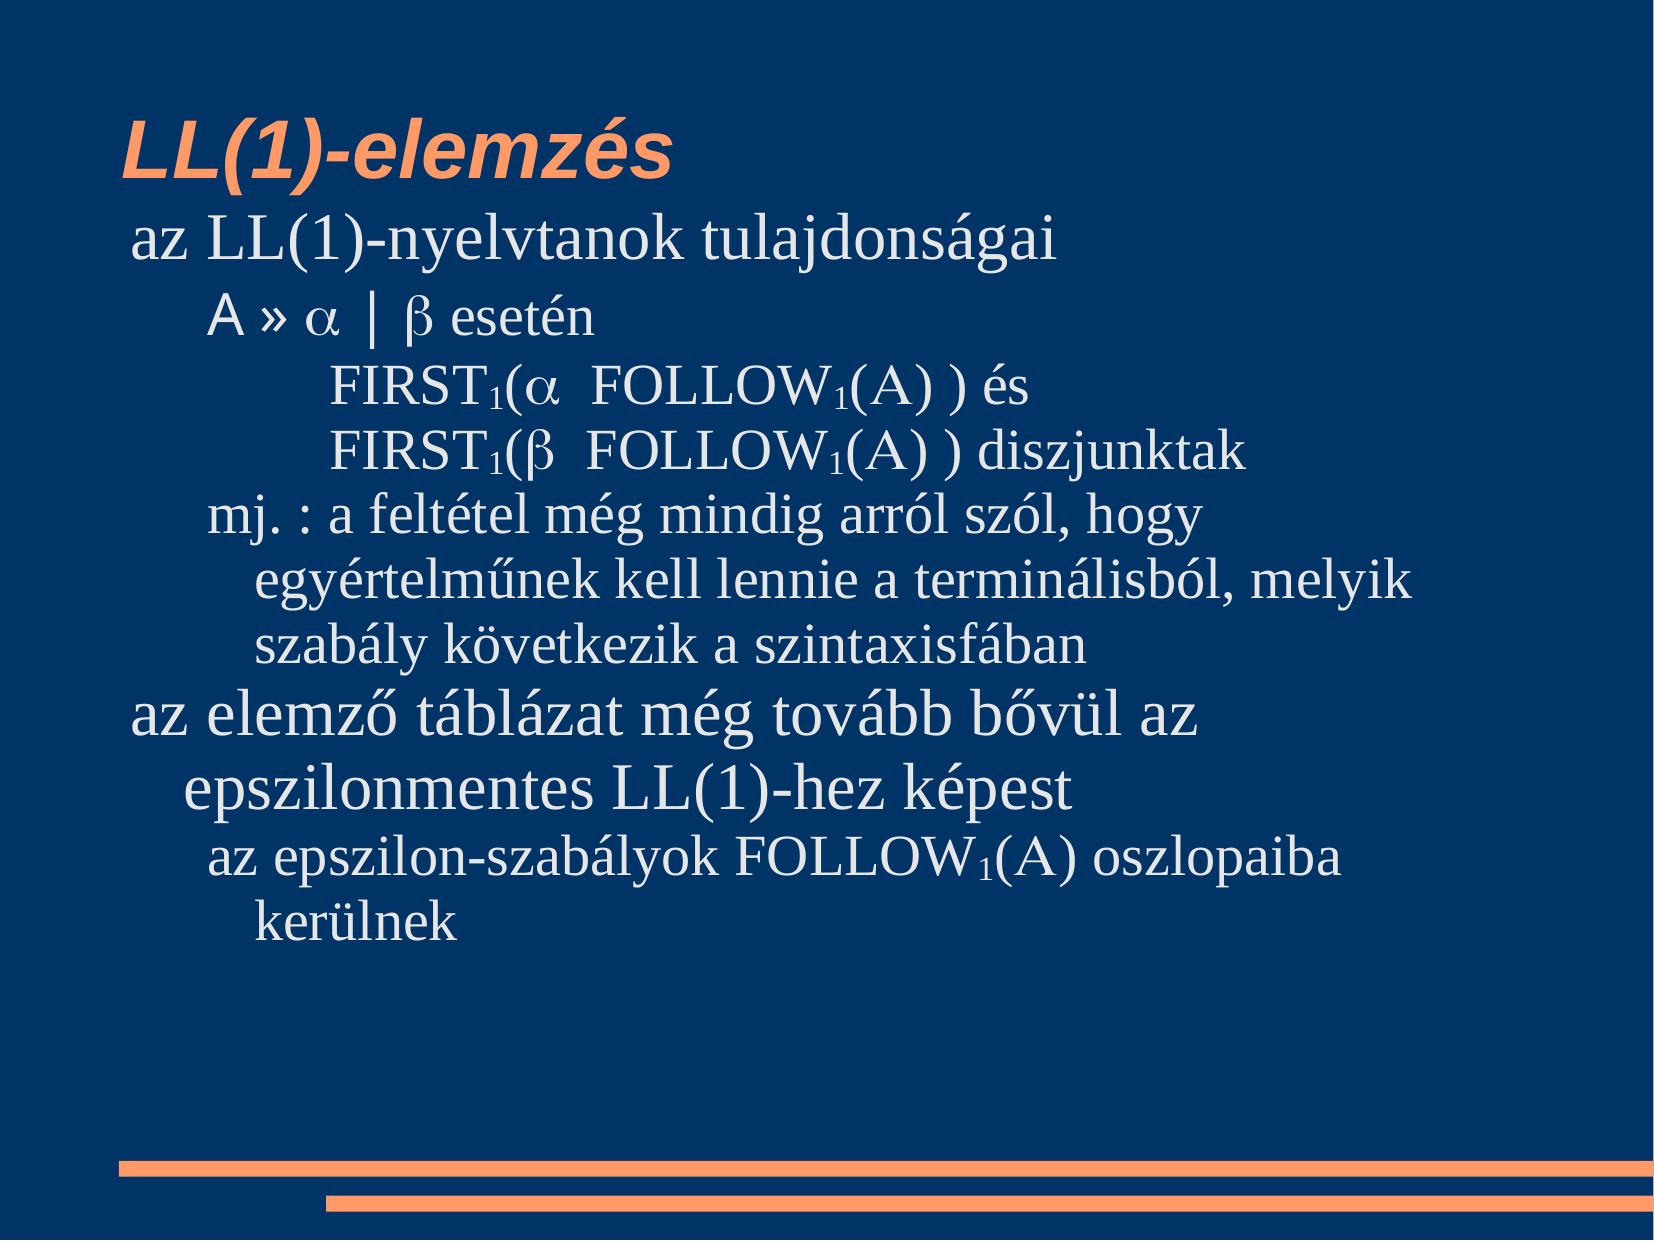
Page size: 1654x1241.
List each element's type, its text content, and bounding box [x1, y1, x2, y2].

list az LL(1)-nyelvtanok tulajdonságai A » a | b esetén FIRST1(a FOLLOW1(A) ) és FIRST1(b FOLLOW1(A) ) diszjunktak mj. : a feltétel még mindig arról szól, hogy egyértelműnek kell lennie a terminálisból, melyik szabály következik a szintaxisfában az elemző táblázat még tovább bővül az epszilonmentes LL(1)-hez képest az epszilon-szabályok FOLLOW1(A) oszlopaiba kerülnek [112, 199, 1552, 1163]
title LL(1)-elemzés [121, 46, 1534, 199]
